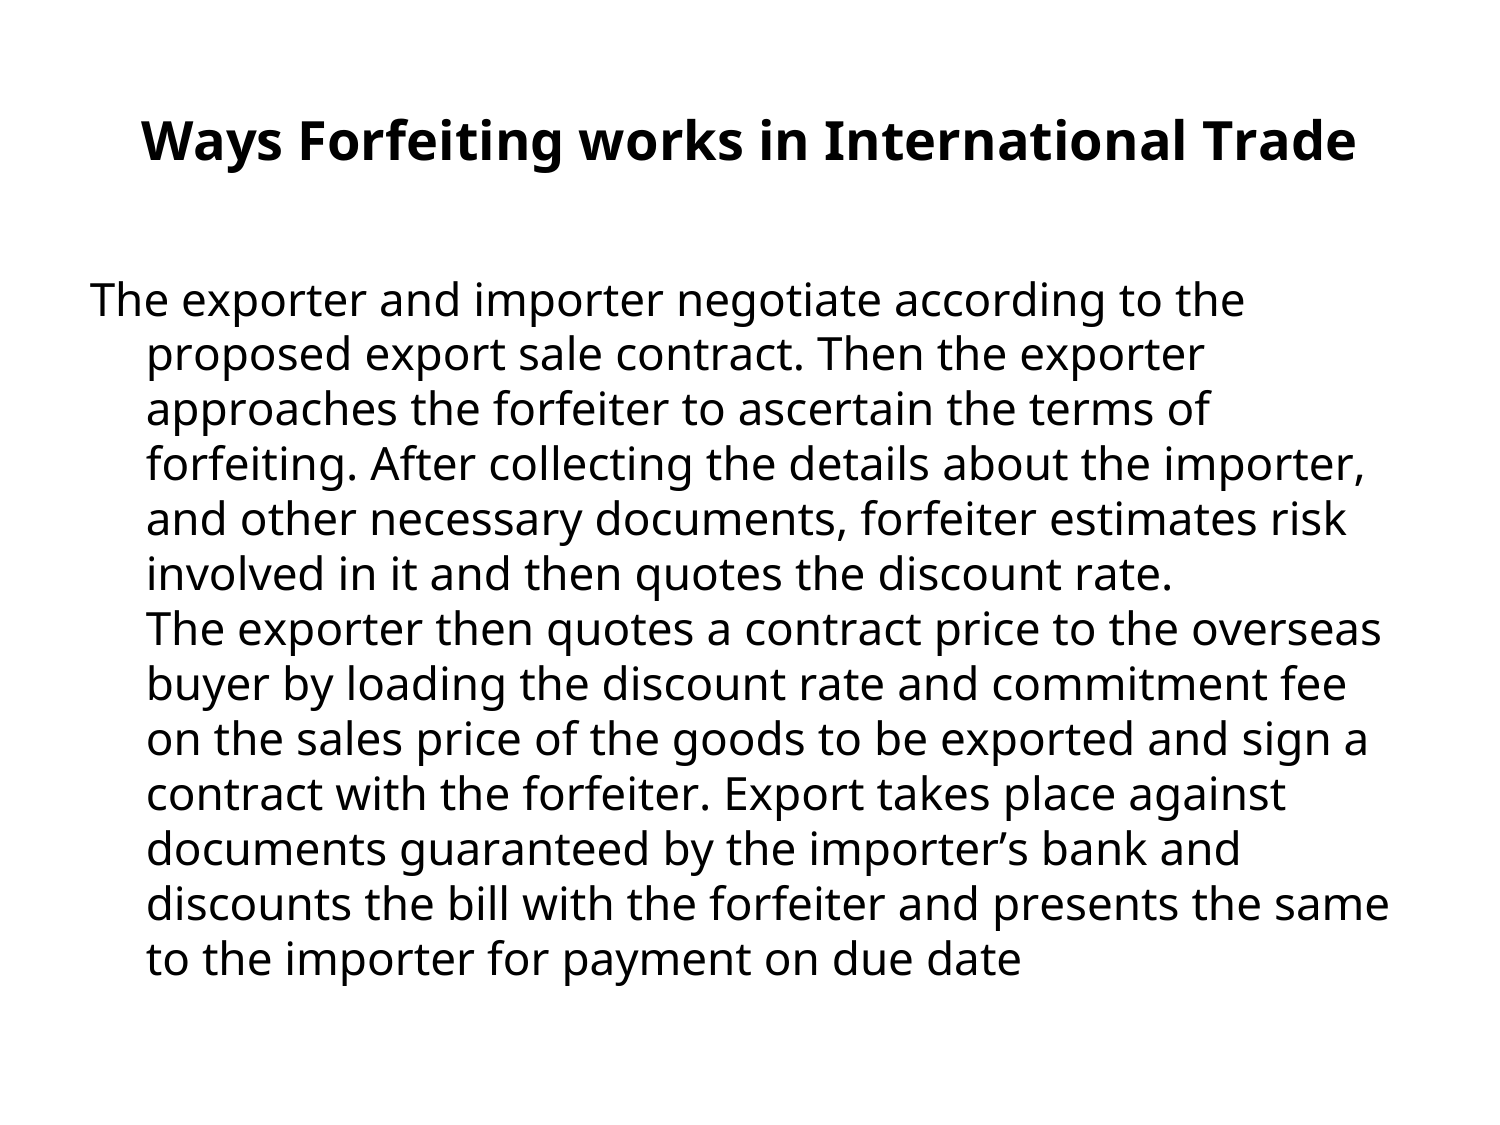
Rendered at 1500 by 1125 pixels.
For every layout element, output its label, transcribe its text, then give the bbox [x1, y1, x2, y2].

title Ways Forfeiting works in International Trade [75, 45, 1425, 233]
list The exporter and importer negotiate according to the proposed export sale contract. Then the exporter approaches the forfeiter to ascertain the terms of forfeiting. After collecting the details about the importer, and other necessary documents, forfeiter estimates risk involved in it and then quotes the discount rate. The exporter then quotes a contract price to the overseas buyer by loading the discount rate and commitment fee on the sales price of the goods to be exported and sign a contract with the forfeiter. Export takes place against documents guaranteed by the importer’s bank and discounts the bill with the forfeiter and presents the same to the importer for payment on due date [75, 262, 1425, 1063]
